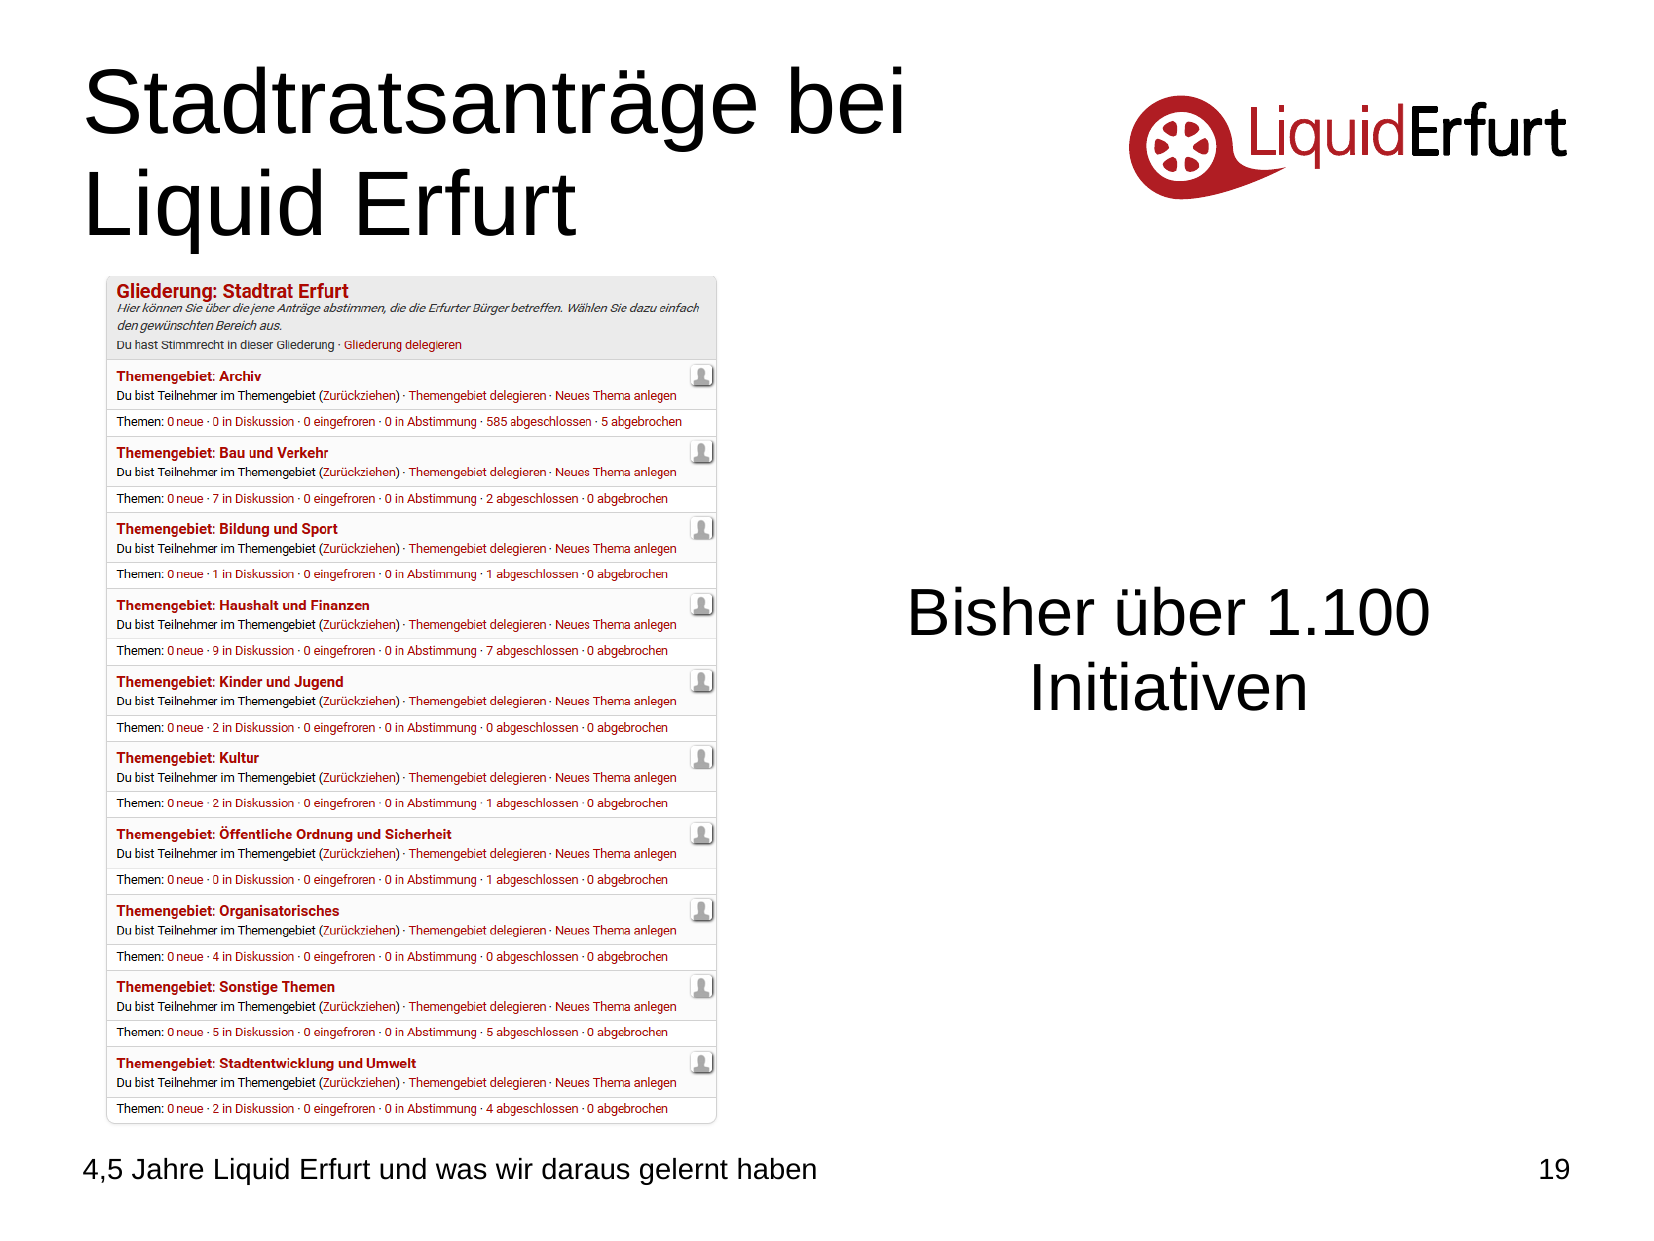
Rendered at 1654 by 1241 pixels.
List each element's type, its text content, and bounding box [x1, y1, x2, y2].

list Bisher über 1.100 Initiativen [735, 290, 1572, 1010]
title Stadtratsanträge bei Liquid Erfurt [82, 49, 1571, 257]
picture [102, 276, 735, 1132]
